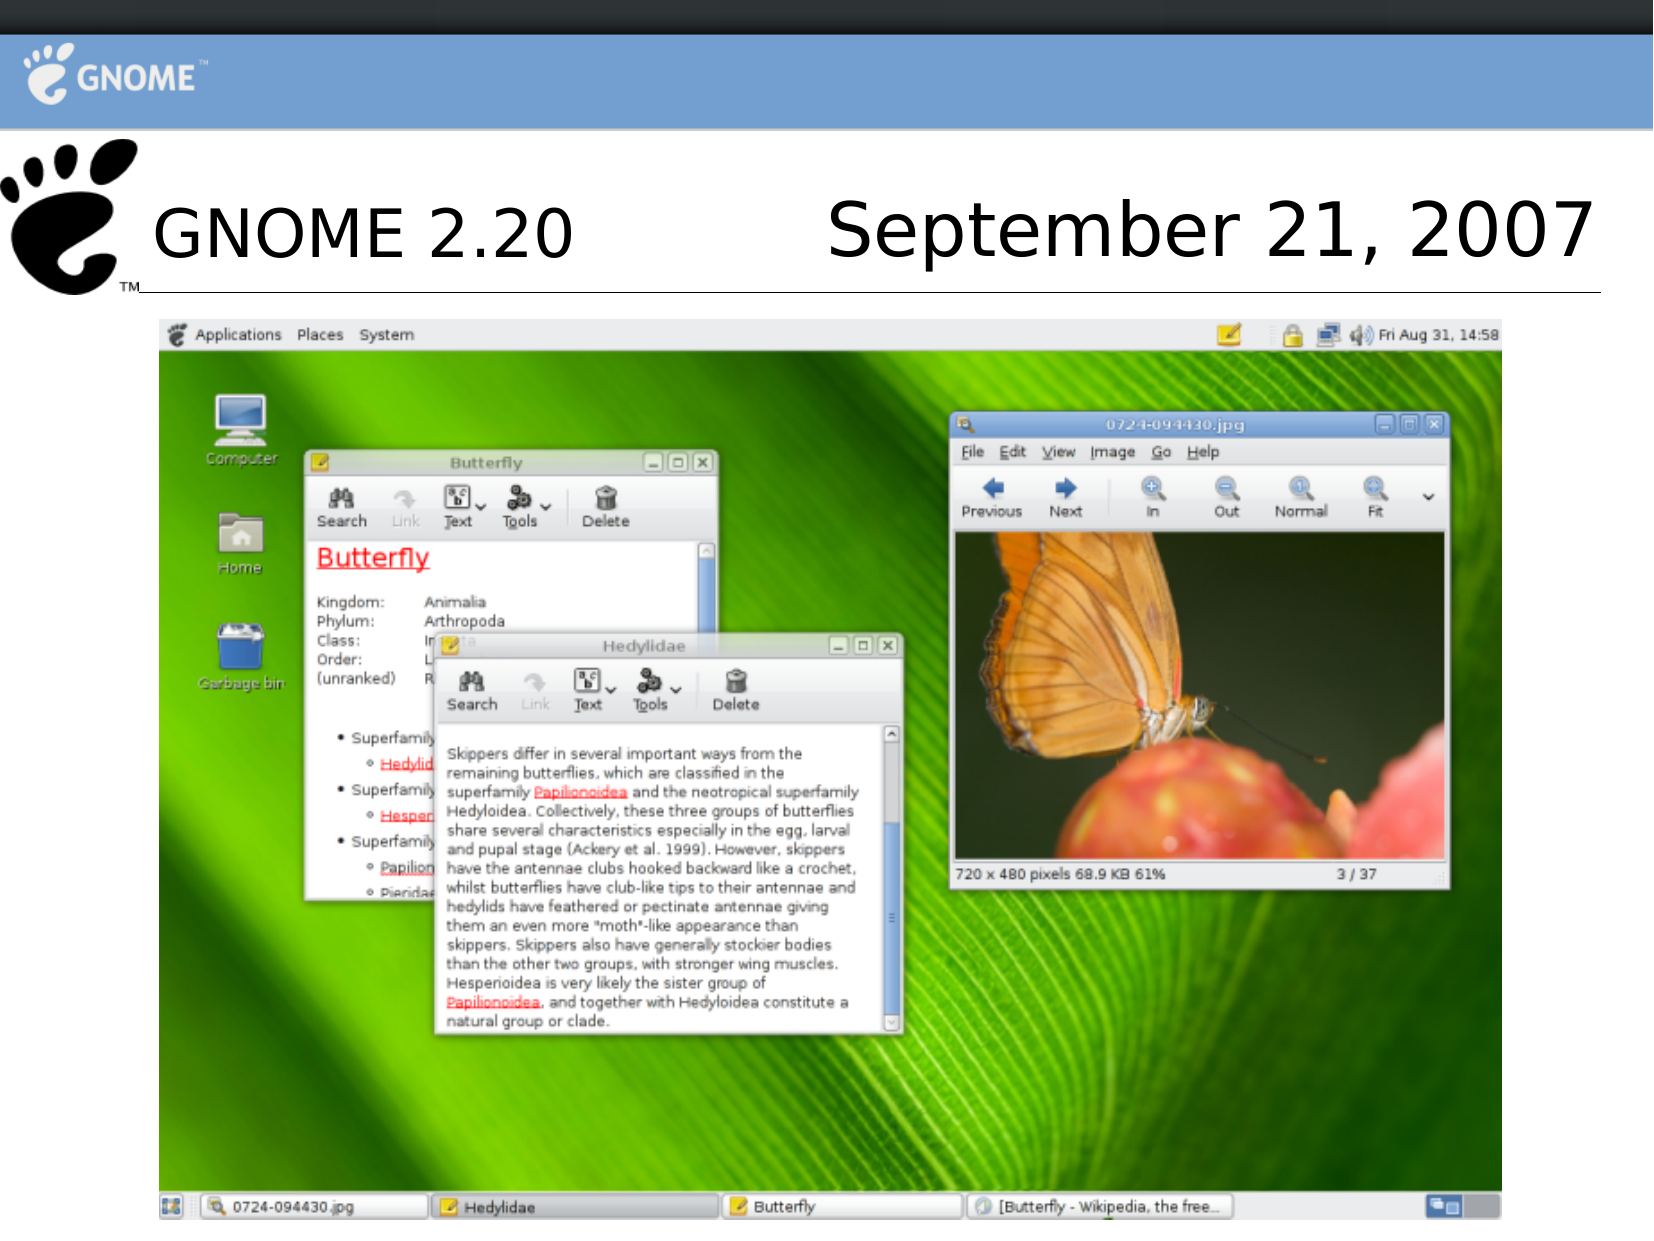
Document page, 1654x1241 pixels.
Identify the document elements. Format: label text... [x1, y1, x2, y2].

picture [0, 0, 1653, 131]
text_box September 21, 2007 [811, 179, 1637, 282]
text_box GNOME 2.20 [139, 187, 811, 281]
picture [159, 319, 1502, 1220]
picture [0, 139, 139, 295]
